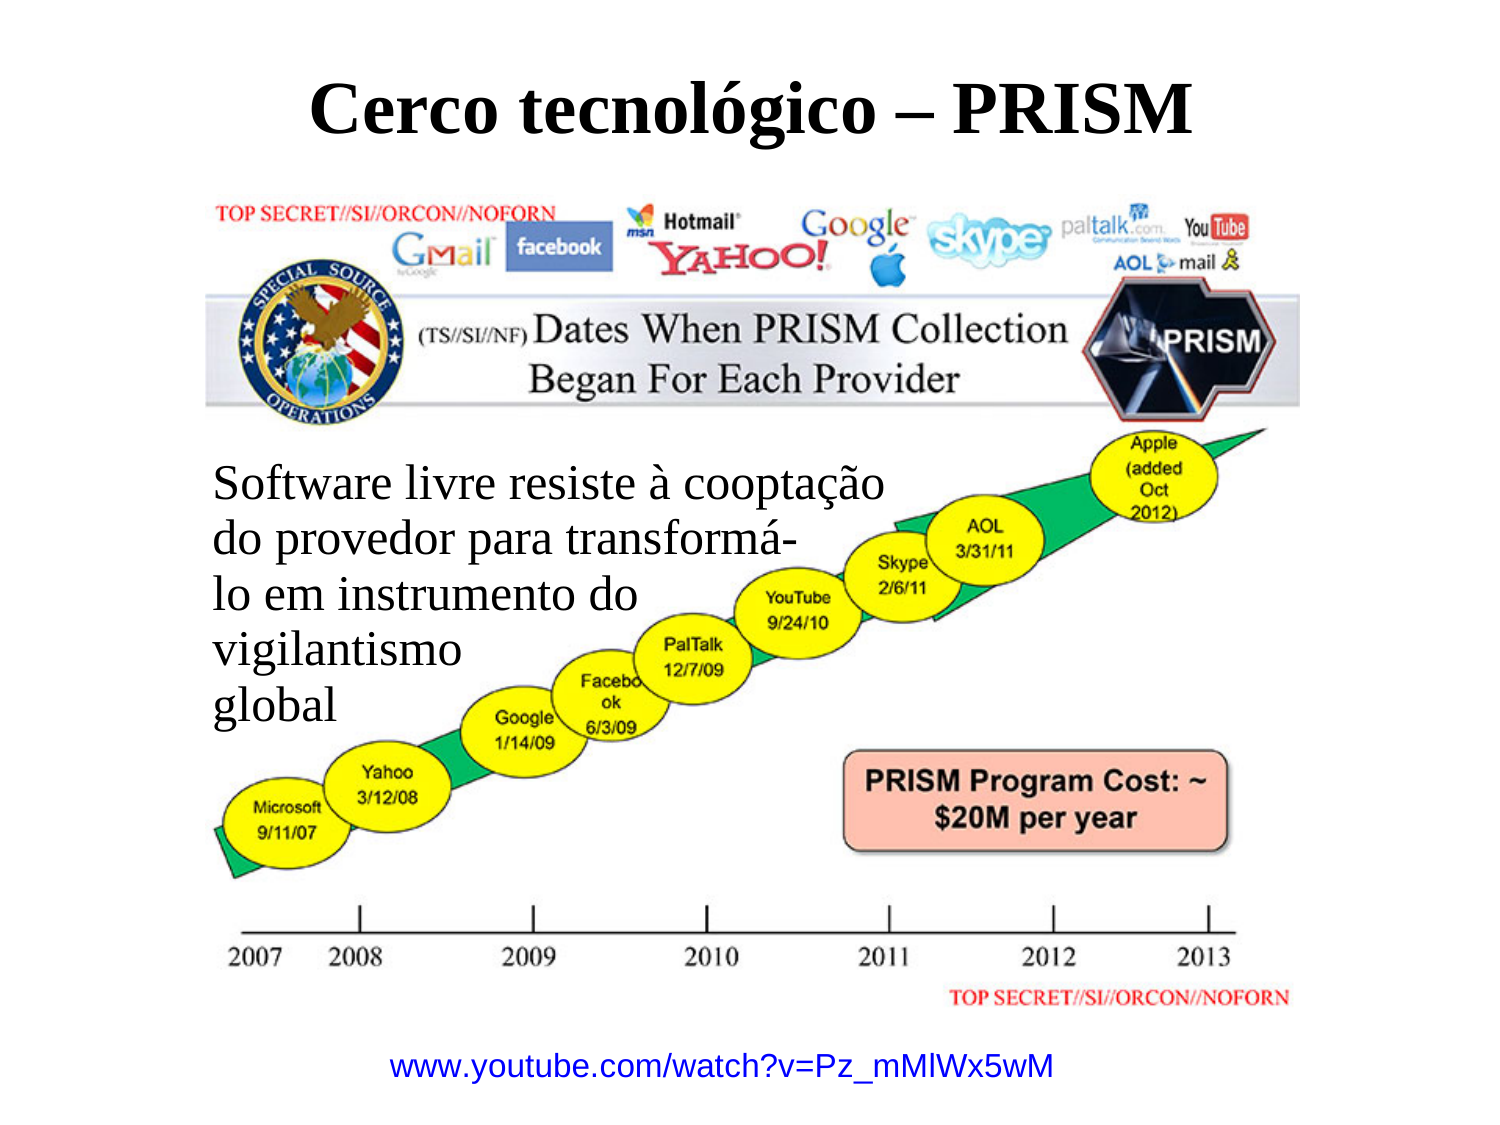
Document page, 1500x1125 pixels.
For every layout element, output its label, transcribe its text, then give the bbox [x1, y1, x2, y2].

picture [205, 194, 1300, 1015]
text_box www.youtube.com/watch?v=Pz_mMlWx5wM [389, 1039, 1137, 1077]
title Cerco tecnológico – PRISM [87, 52, 1416, 164]
text_box Software livre resiste à cooptação do provedor para transformá- lo em instrumento do vigilantismo global [212, 454, 886, 733]
